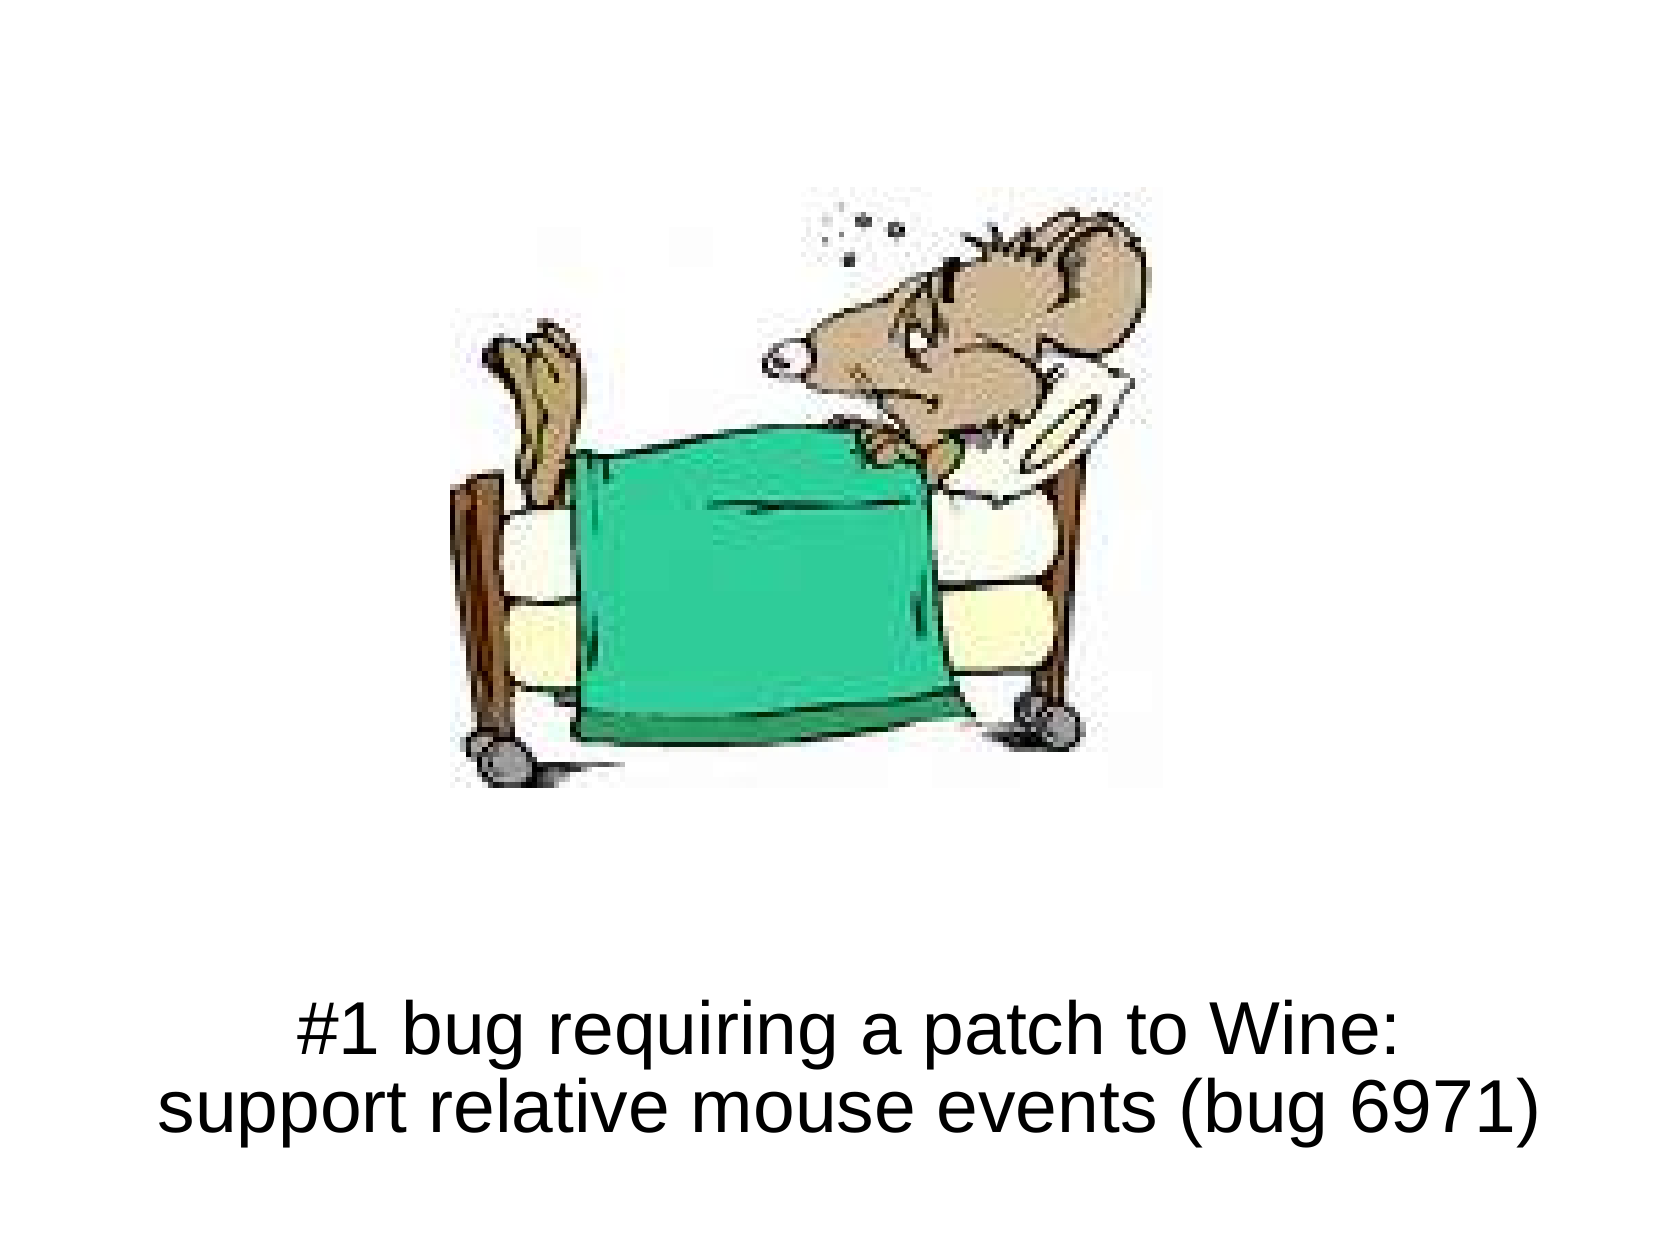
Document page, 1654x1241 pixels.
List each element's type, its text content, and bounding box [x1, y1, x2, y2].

picture [450, 187, 1163, 788]
title #1 bug requiring a patch to Wine: support relative mouse events (bug 6971) [86, 937, 1613, 1203]
